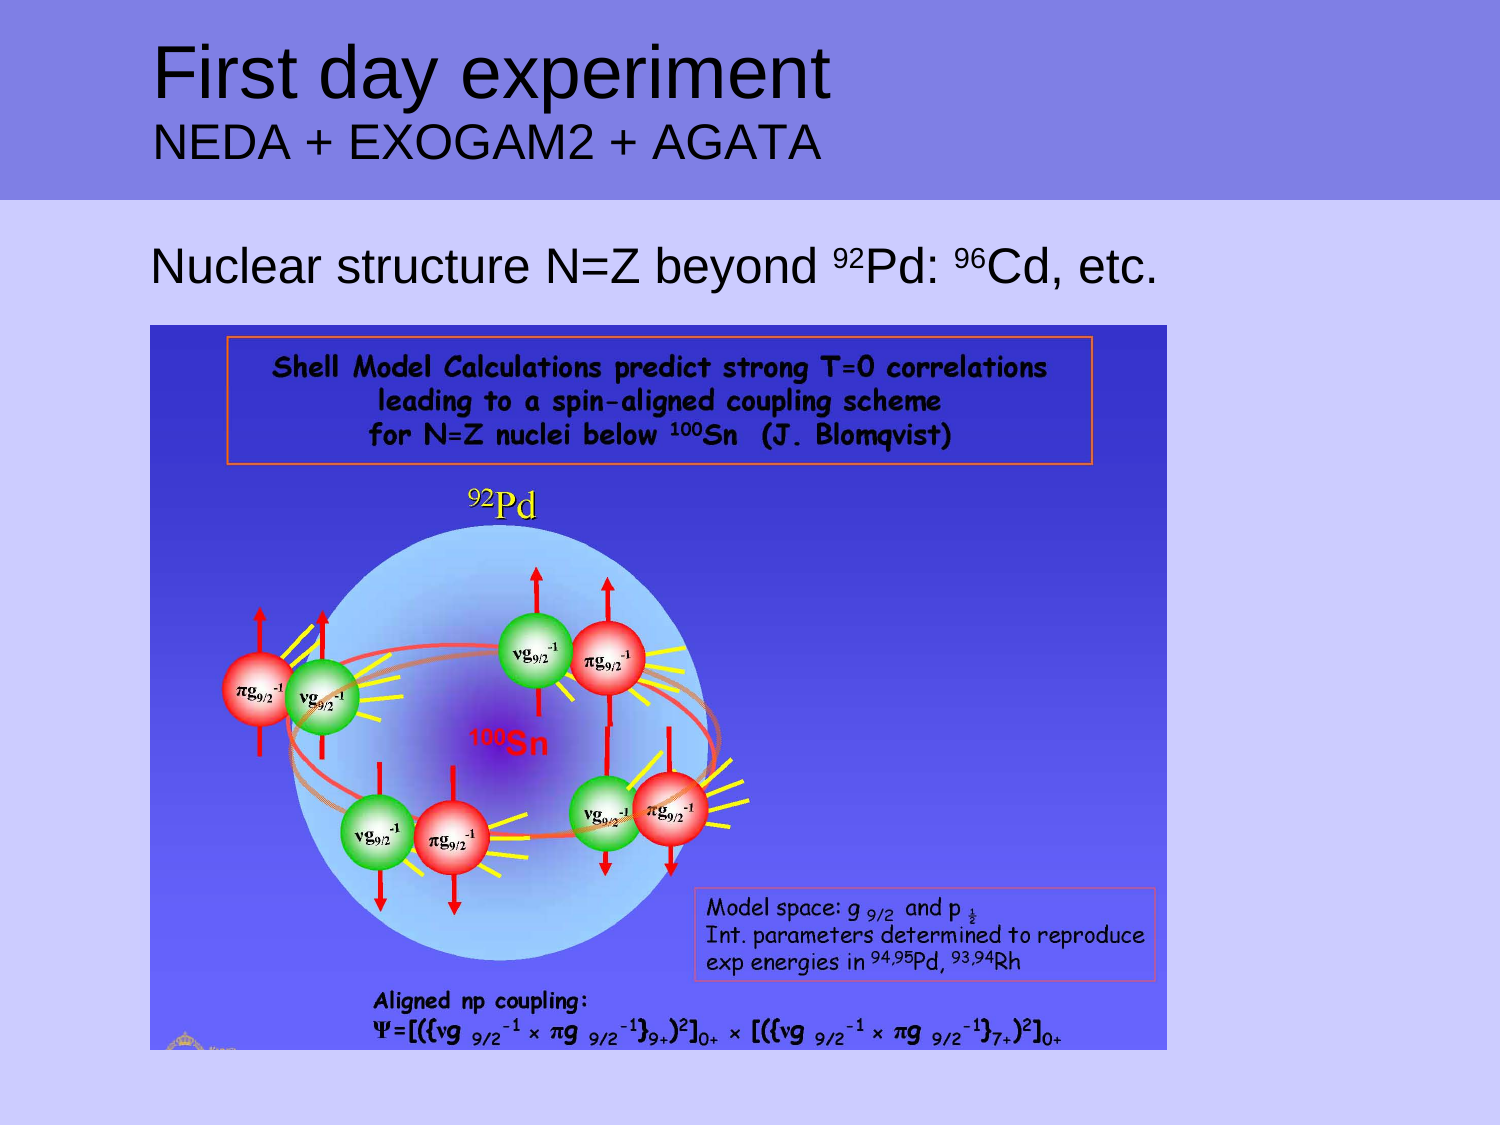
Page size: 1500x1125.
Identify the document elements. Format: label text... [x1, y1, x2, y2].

text_box Nuclear structure N=Z beyond 92Pd: 96Cd, etc. [135, 225, 1193, 302]
picture [150, 325, 1167, 1051]
title First day experiment NEDA + EXOGAM2 + AGATA [137, 22, 1413, 178]
